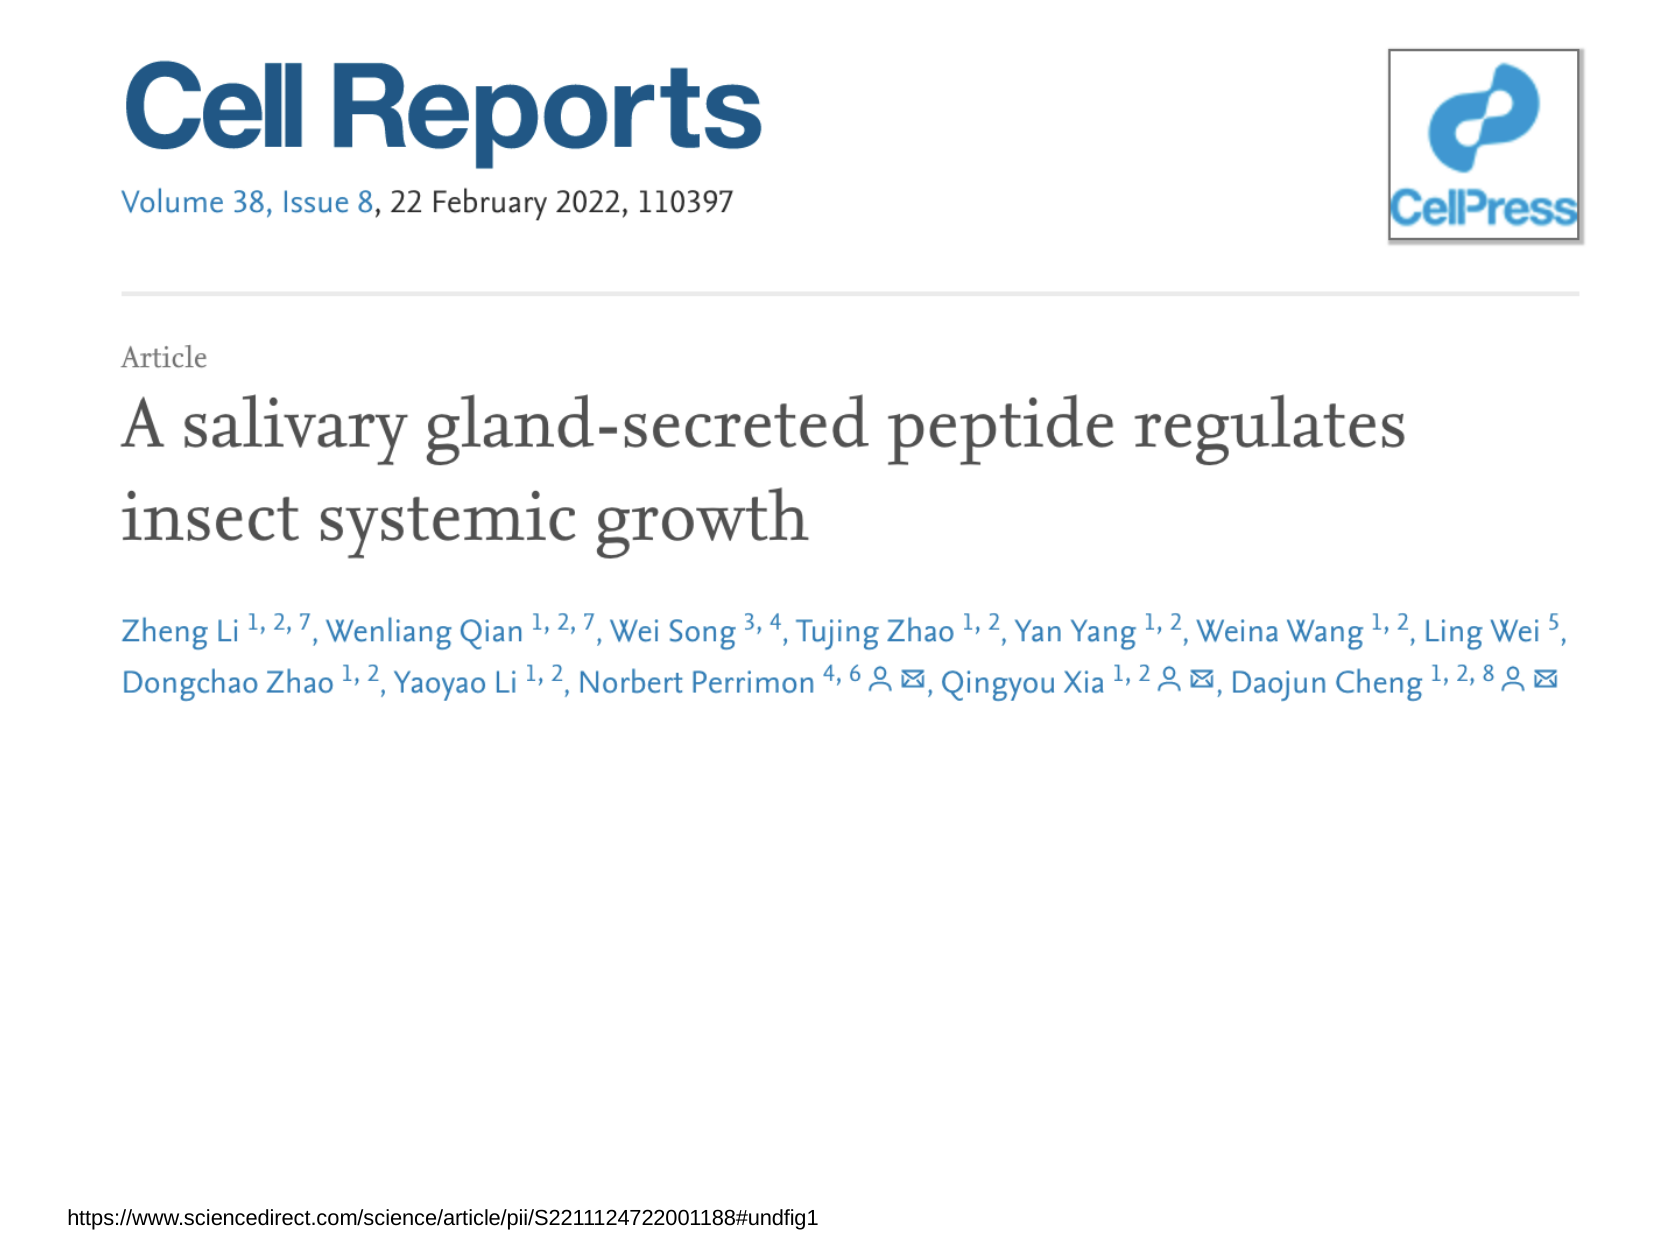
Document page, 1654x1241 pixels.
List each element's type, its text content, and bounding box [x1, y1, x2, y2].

text_box https://www.sciencedirect.com/science/article/pii/S2211124722001188#undfig1 [52, 1198, 1474, 1241]
picture [103, 28, 1597, 730]
